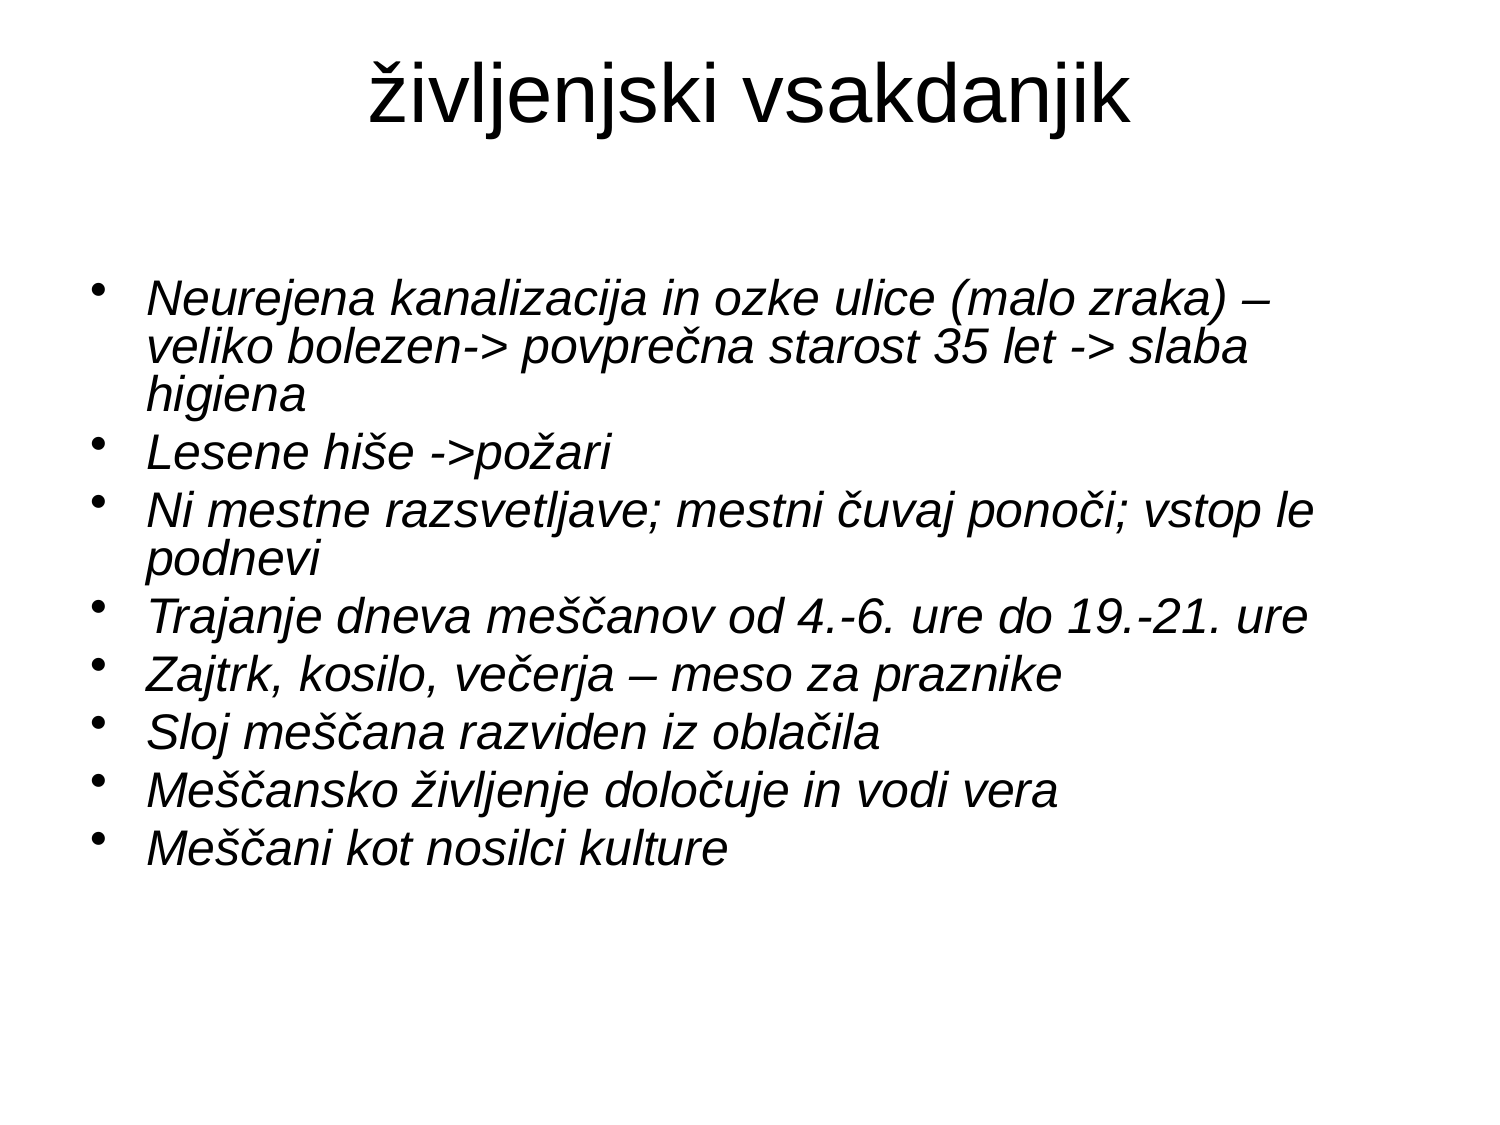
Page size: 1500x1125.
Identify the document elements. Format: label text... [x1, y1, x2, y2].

title življenjski vsakdanjik [75, 45, 1425, 200]
list Neurejena kanalizacija in ozke ulice (malo zraka) – veliko bolezen-> povprečna starost 35 let -> slaba higiena Lesene hiše ->požari Ni mestne razsvetljave; mestni čuvaj ponoči; vstop le podnevi Trajanje dneva meščanov od 4.-6. ure do 19.-21. ure Zajtrk, kosilo, večerja – meso za praznike Sloj meščana razviden iz oblačila Meščansko življenje določuje in vodi vera Meščani kot nosilci kulture [75, 200, 1425, 943]
